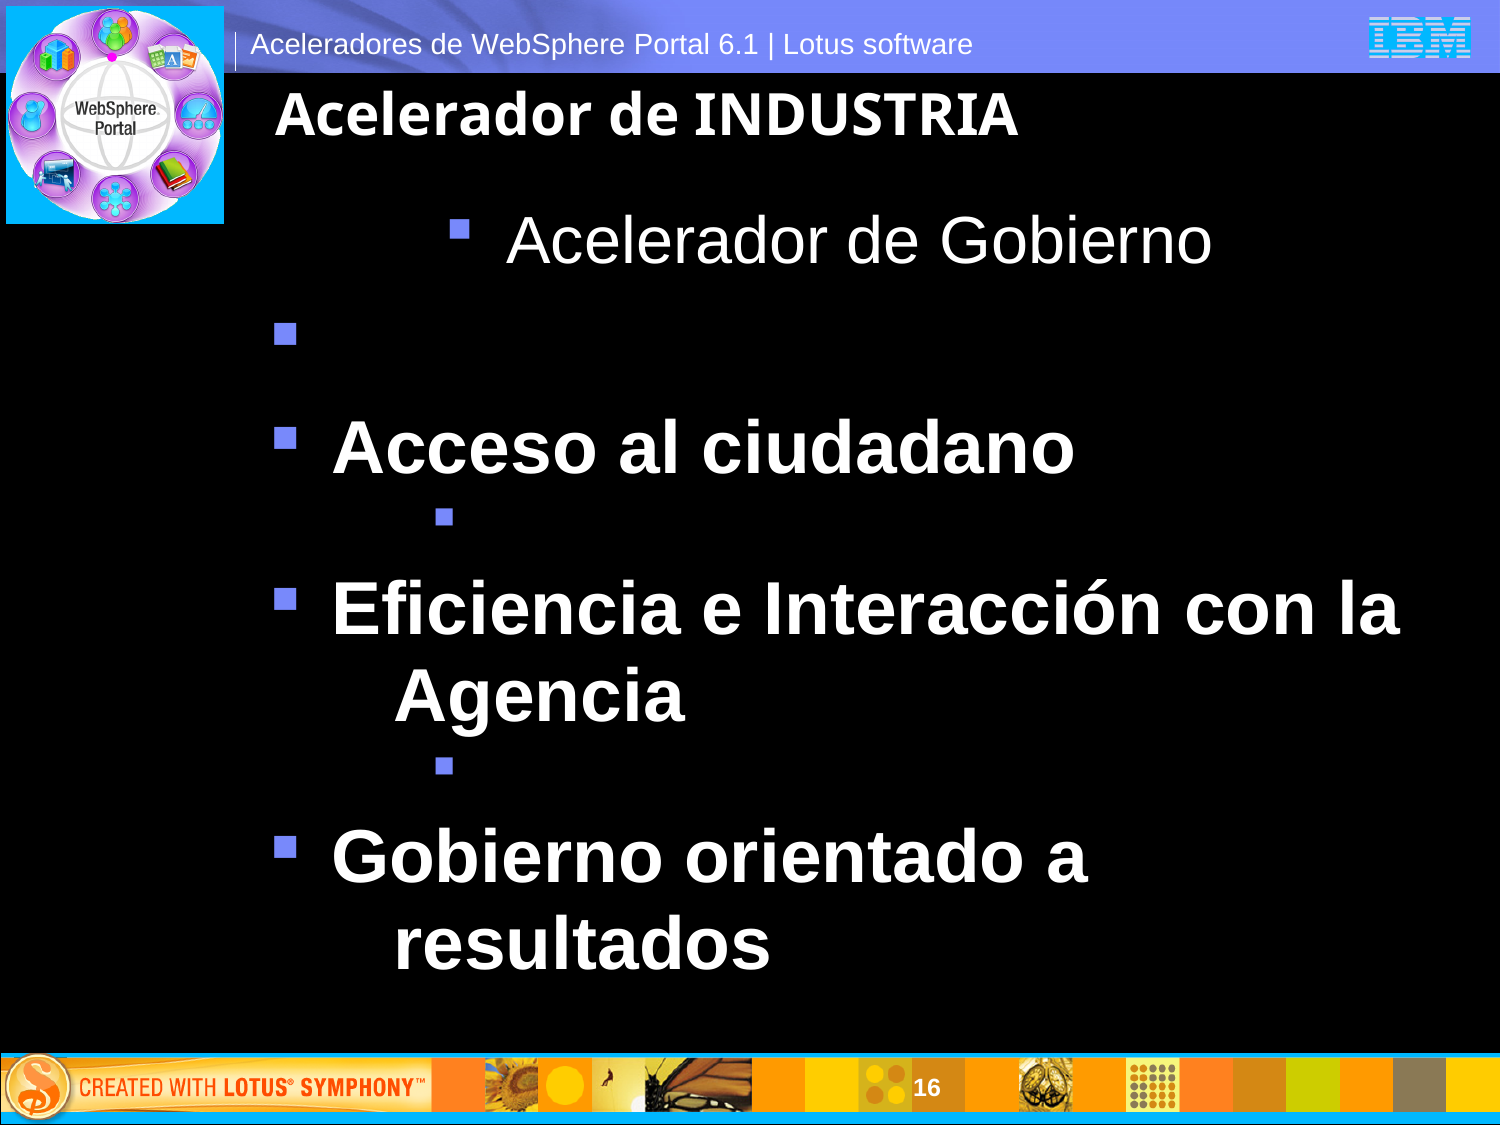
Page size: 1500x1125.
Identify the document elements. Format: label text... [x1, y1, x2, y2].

picture [0, 0, 1500, 73]
picture [1, 1053, 1500, 1119]
text_box Acelerador de INDUSTRIA [260, 73, 1500, 226]
picture [9, 9, 222, 222]
list Acelerador de Gobierno Acceso al ciudadano Eficiencia e Interacción con la Agencia Gobierno orientado a resultados [253, 184, 1425, 1030]
